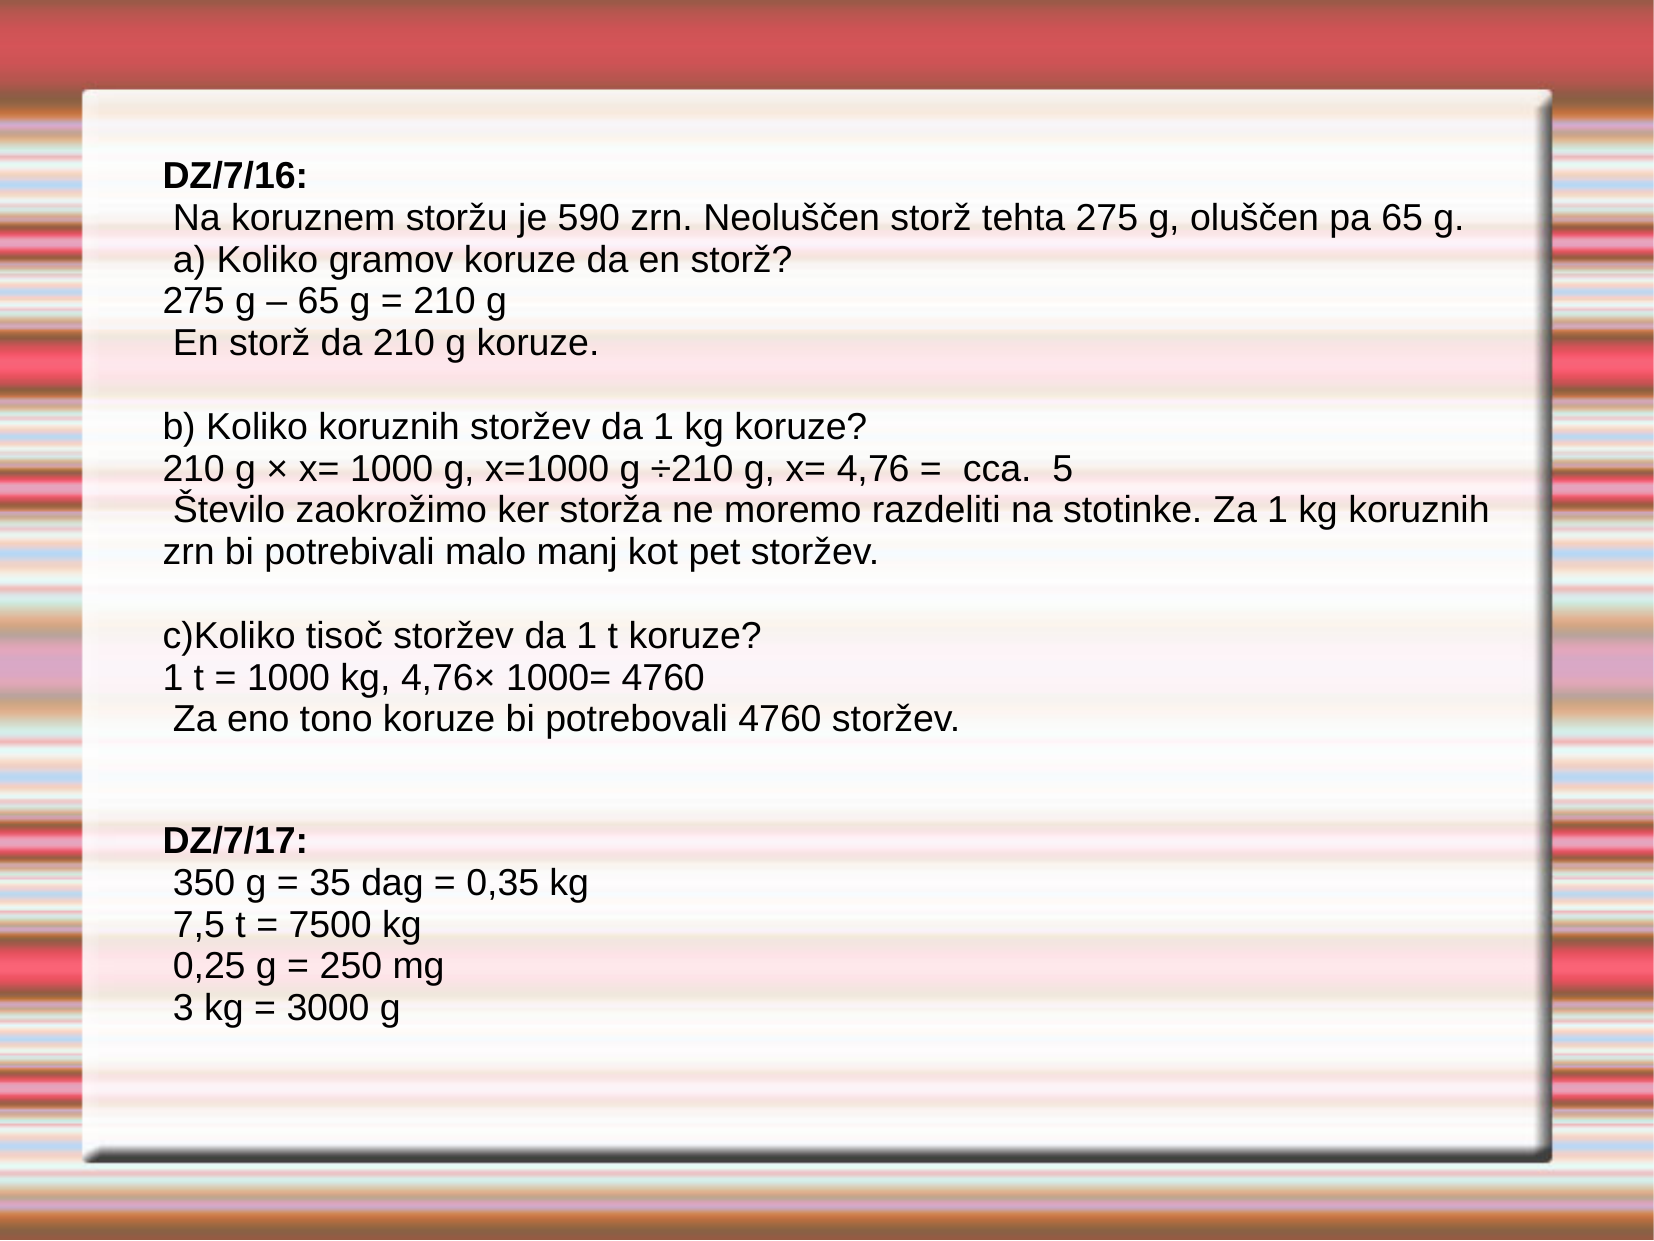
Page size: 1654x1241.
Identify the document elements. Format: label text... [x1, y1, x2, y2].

text_box DZ/7/16: Na koruznem storžu je 590 zrn. Neoluščen storž tehta 275 g, oluščen pa 65 g. a) Koliko gramov koruze da en storž? 275 g – 65 g = 210 g En storž da 210 g koruze. b) Koliko koruznih storžev da 1 kg koruze? 210 g × x= 1000 g, x=1000 g ÷210 g, x= 4,76 = cca. 5 Število zaokrožimo ker storža ne moremo razdeliti na stotinke. Za 1 kg koruznih zrn bi potrebivali malo manj kot pet storžev. c)Koliko tisoč storžev da 1 t koruze? 1 t = 1000 kg, 4,76× 1000= 4760 Za eno tono koruze bi potrebovali 4760 storžev. [147, 147, 1506, 748]
text_box DZ/7/17: 350 g = 35 dag = 0,35 kg 7,5 t = 7500 kg 0,25 g = 250 mg 3 kg = 3000 g [147, 767, 620, 1037]
picture [0, 0, 1654, 1240]
